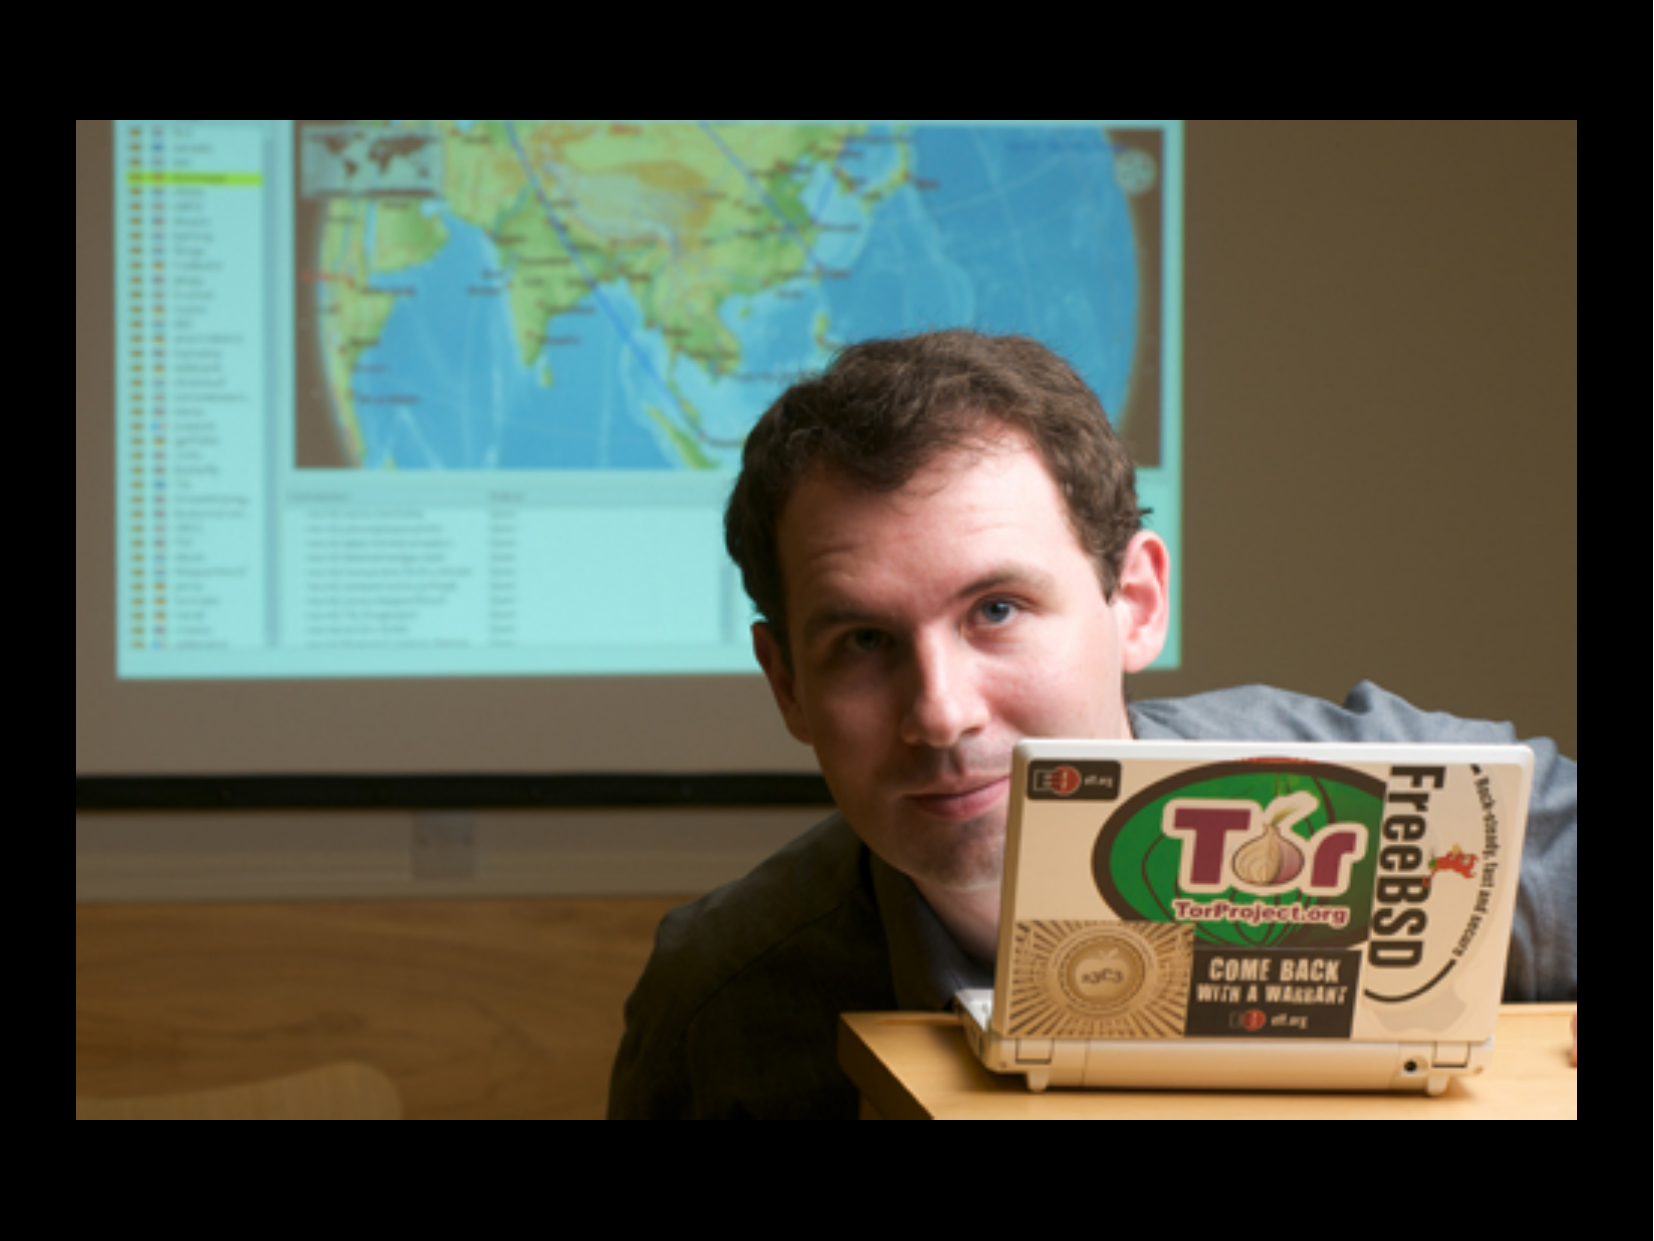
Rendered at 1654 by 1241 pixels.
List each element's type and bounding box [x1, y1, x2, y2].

picture [76, 120, 1577, 1120]
